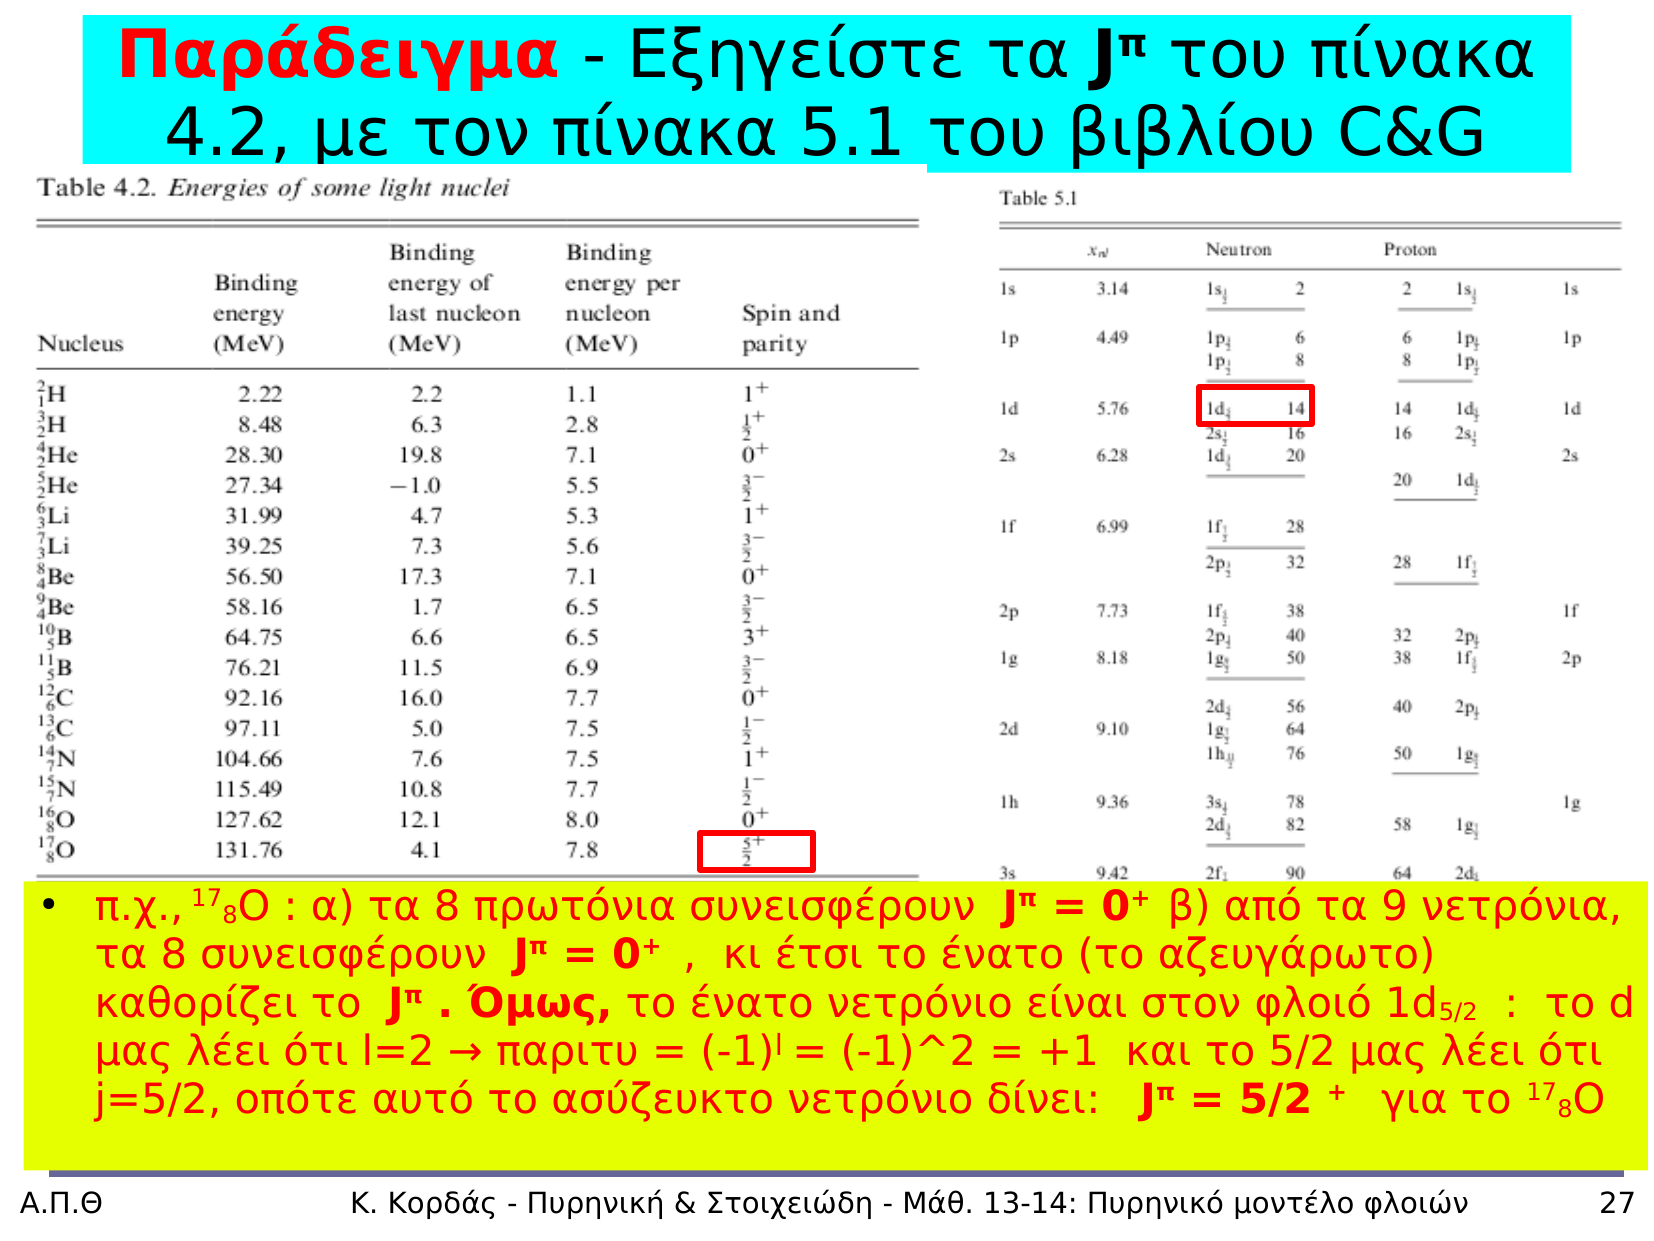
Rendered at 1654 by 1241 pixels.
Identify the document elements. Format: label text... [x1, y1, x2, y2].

text_box π.χ., 178Ο : α) τα 8 πρωτόνια συνεισφέρουν Jπ = 0+ β) από τα 9 νετρόνια, τα 8 συνεισφέρουν Jπ = 0+ , κι έτσι το ένατο (το αζευγάρωτο) καθορίζει το Jπ . Όμως, το ένατο νετρόνιο είναι στον φλοιό 1d5/2 : το d μας λέει ότι l=2 → παριτυ = (-1)l = (-1)^2 = +1 και το 5/2 μας λέει ότι j=5/2, οπότε αυτό το ασύζευκτο νετρόνιο δίνει: Jπ = 5/2 + για το 178Ο [23, 881, 1648, 1171]
picture [24, 164, 927, 881]
title Παράδειγμα - Εξηγείστε τα Jπ του πίνακα 4.2, με τον πίνακα 5.1 του βιβλίου C&G [82, 15, 1571, 173]
picture [996, 179, 1630, 881]
